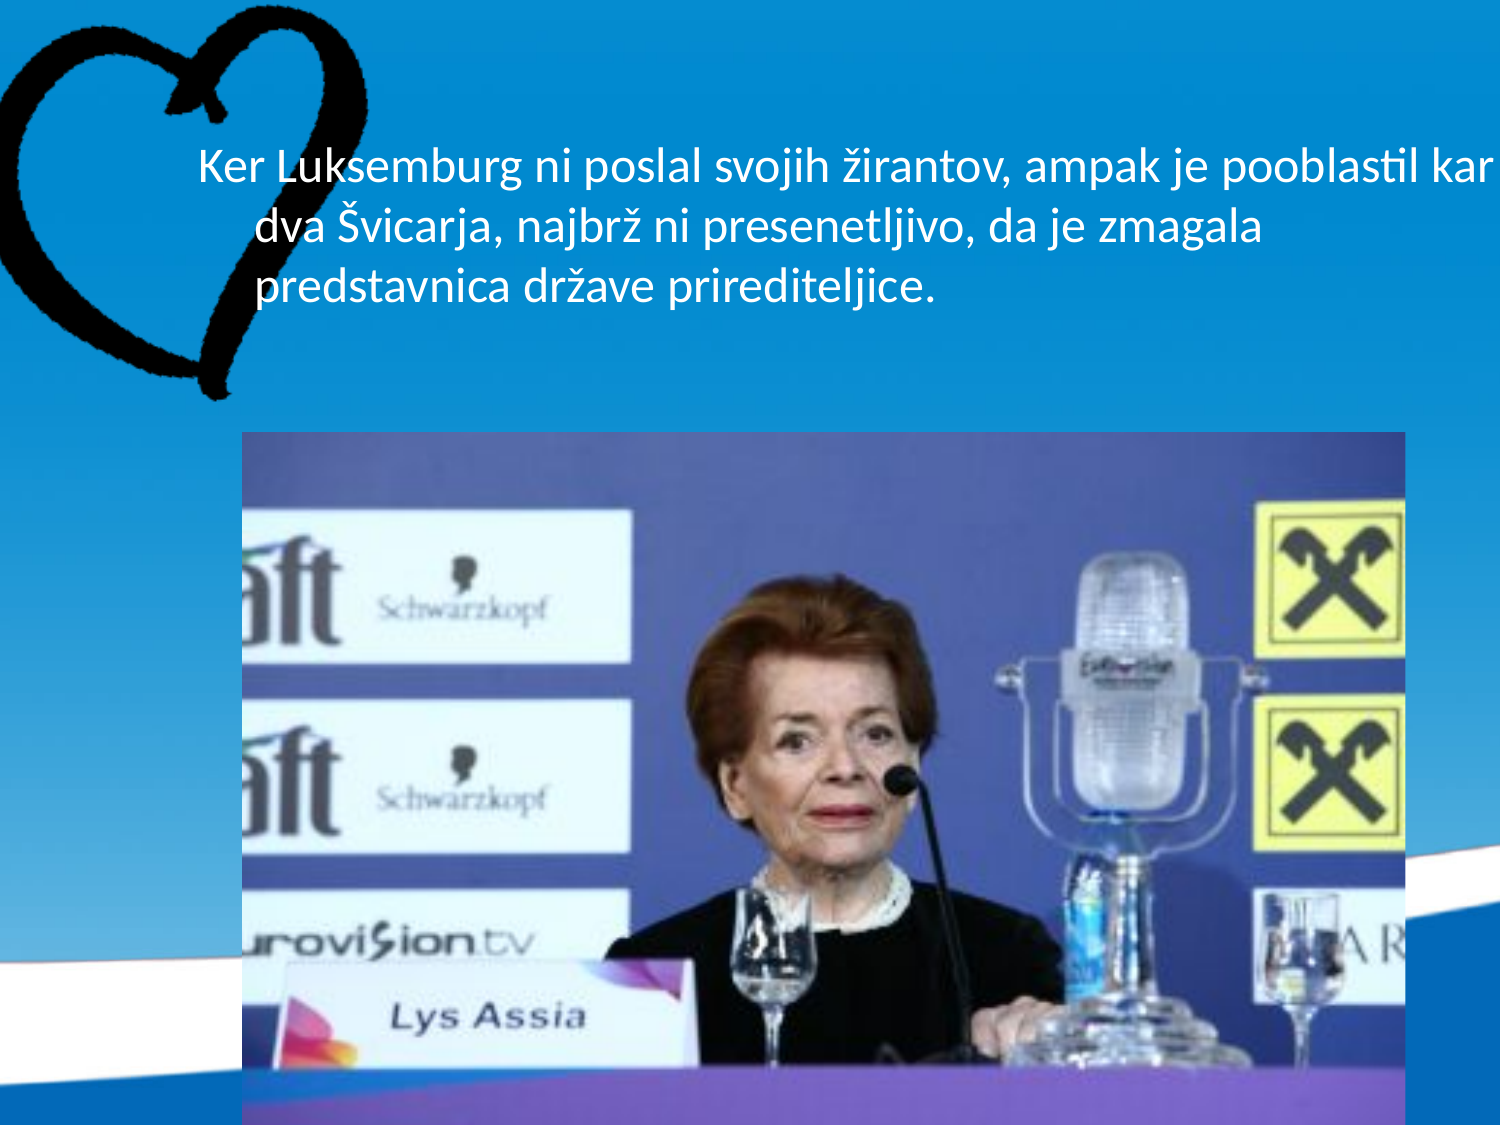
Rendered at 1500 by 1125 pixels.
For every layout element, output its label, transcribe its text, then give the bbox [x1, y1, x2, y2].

picture [0, 7, 366, 376]
picture [0, 433, 1500, 1125]
list Ker Luksemburg ni poslal svojih žirantov, ampak je pooblastil kar dva Švicarja, najbrž ni presenetljivo, da je zmagala predstavnica države prirediteljice. [183, 125, 1500, 868]
